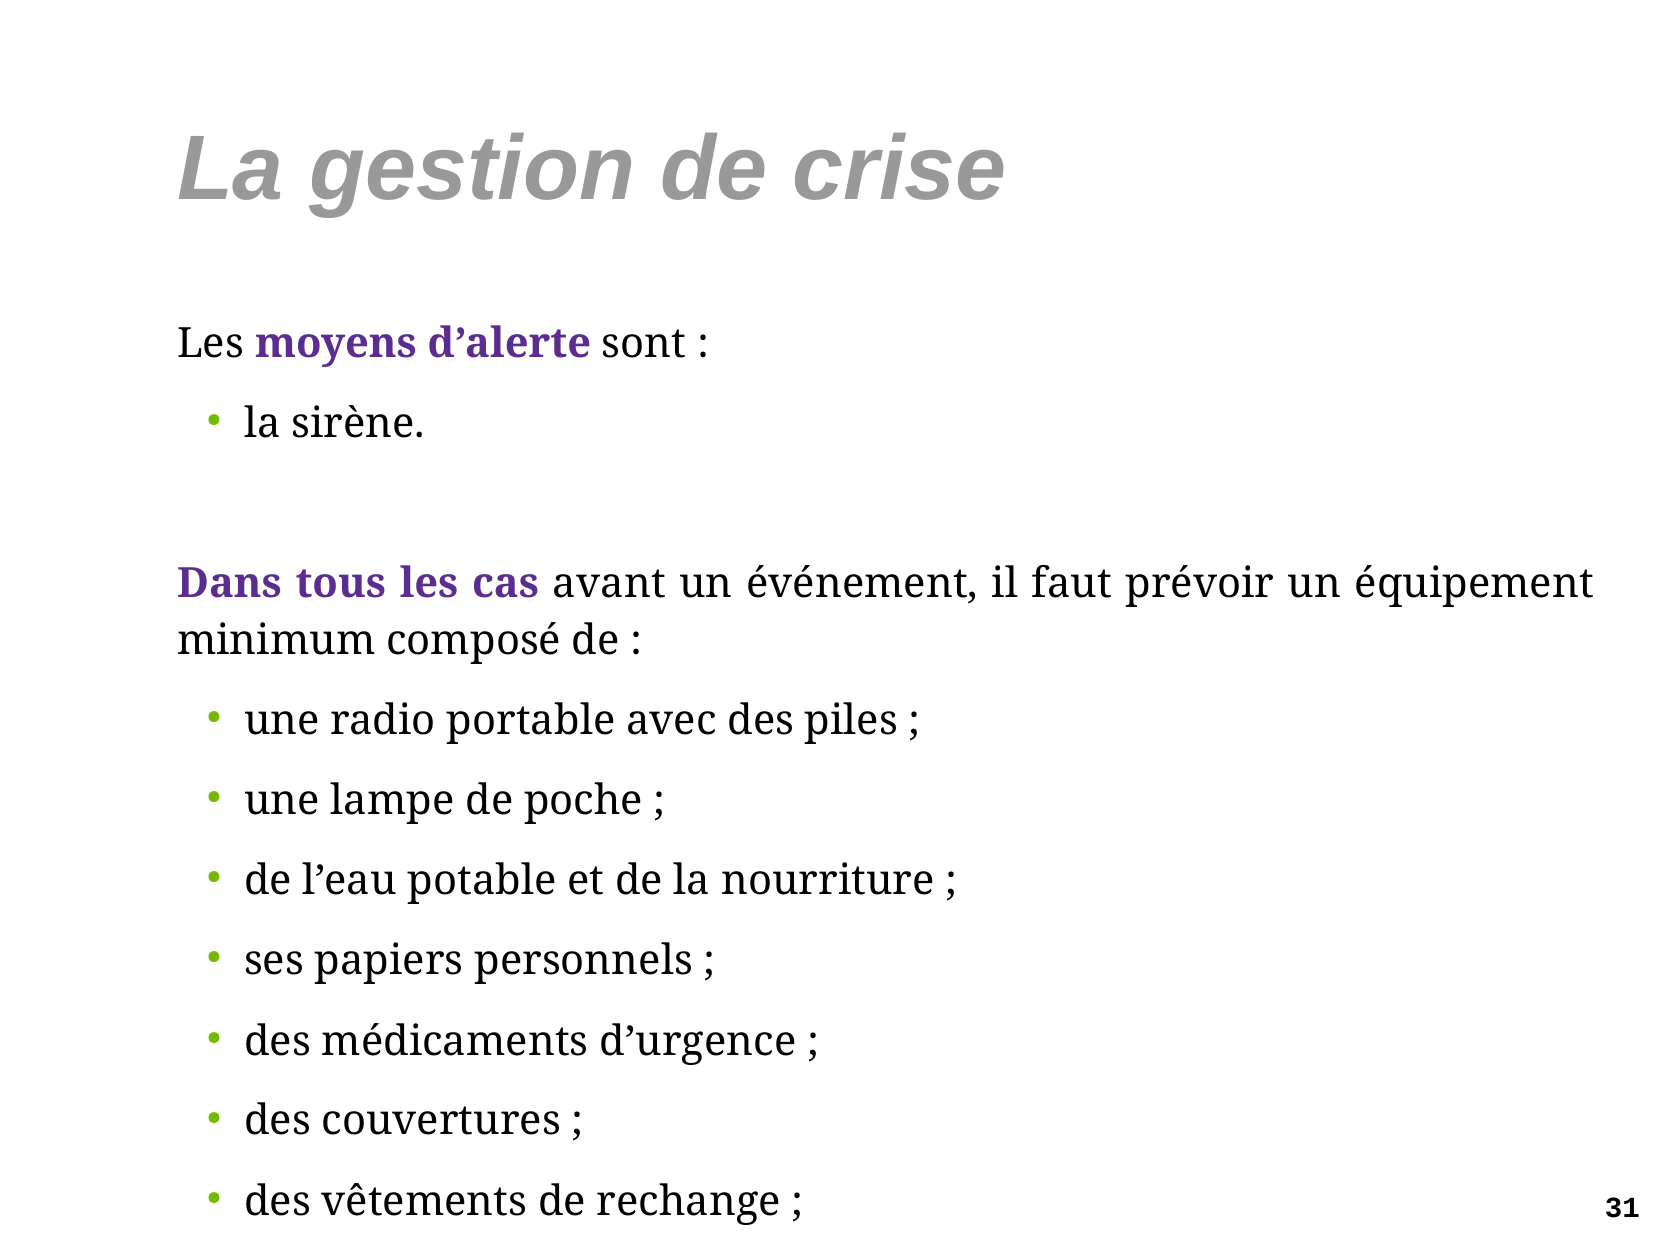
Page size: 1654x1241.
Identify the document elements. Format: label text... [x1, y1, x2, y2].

title La gestion de crise [177, 69, 1625, 266]
list Les moyens d’alerte sont : la sirène. Dans tous les cas avant un événement, il faut prévoir un équipement minimum composé de : une radio portable avec des piles ; une lampe de poche ; de l’eau potable et de la nourriture ; ses papiers personnels ; des médicaments d’urgence ; des couvertures ; des vêtements de rechange ; du matériel de confinement. [177, 312, 1595, 1241]
